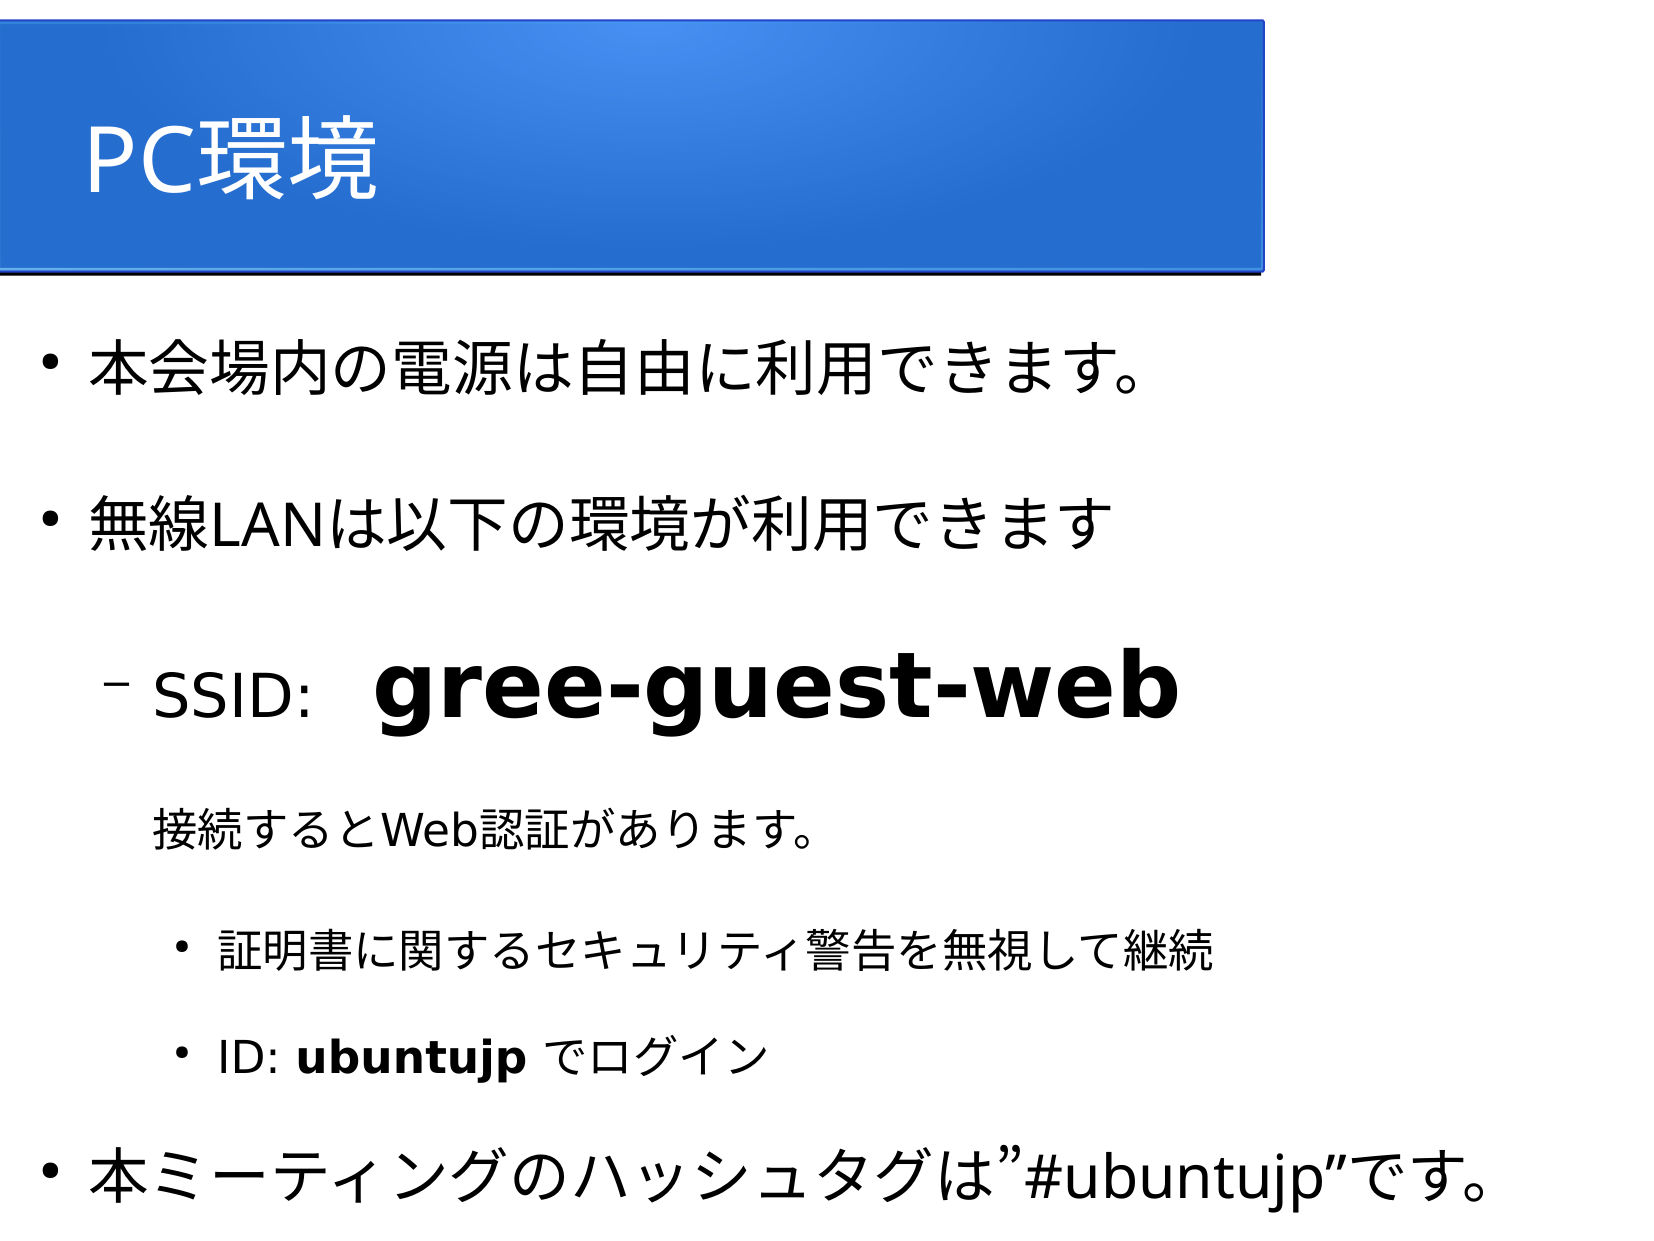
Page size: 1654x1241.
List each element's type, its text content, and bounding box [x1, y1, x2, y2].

list 本会場内の電源は自由に利用できます。 無線LANは以下の環境が利用できます SSID: gree-guest-web 接続するとWeb認証があります。 証明書に関するセキュリティ警告を無視して継続 ID: ubuntujp でログイン 本ミーティングのハッシュタグは”#ubuntujp”です。 [23, 319, 1630, 1229]
title PC環境 [82, 49, 1250, 257]
